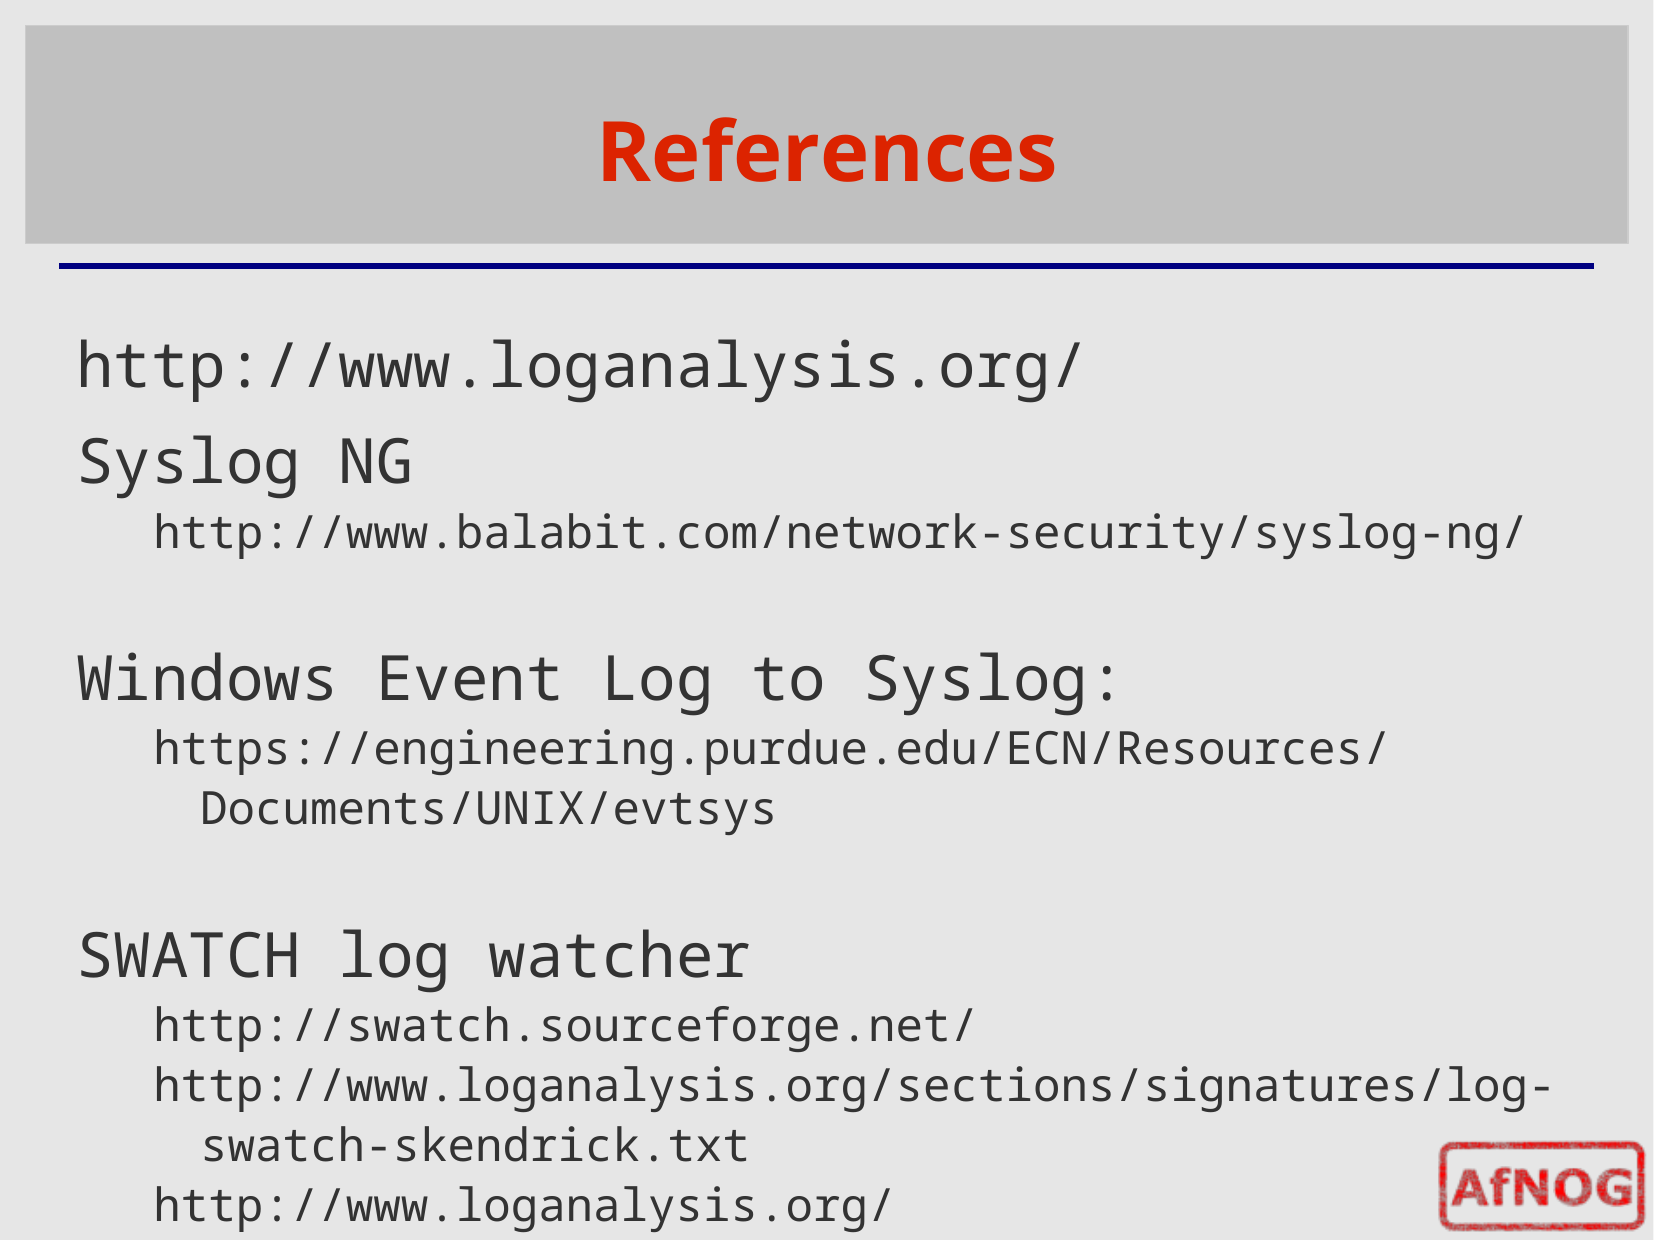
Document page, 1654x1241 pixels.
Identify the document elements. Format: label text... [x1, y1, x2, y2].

list http://www.loganalysis.org/ Syslog NG http://www.balabit.com/network-security/syslog-ng/ Windows Event Log to Syslog: https://engineering.purdue.edu/ECN/Resources/Documents/UNIX/evtsys SWATCH log watcher http://swatch.sourceforge.net/ http://www.loganalysis.org/sections/signatures/log-swatch-skendrick.txt http://www.loganalysis.org/ http://sourceforge.net/docman/display_doc.php?docid=5332&group_id=25401 [59, 322, 1594, 1223]
title References [121, 46, 1534, 253]
picture [1437, 1139, 1648, 1235]
